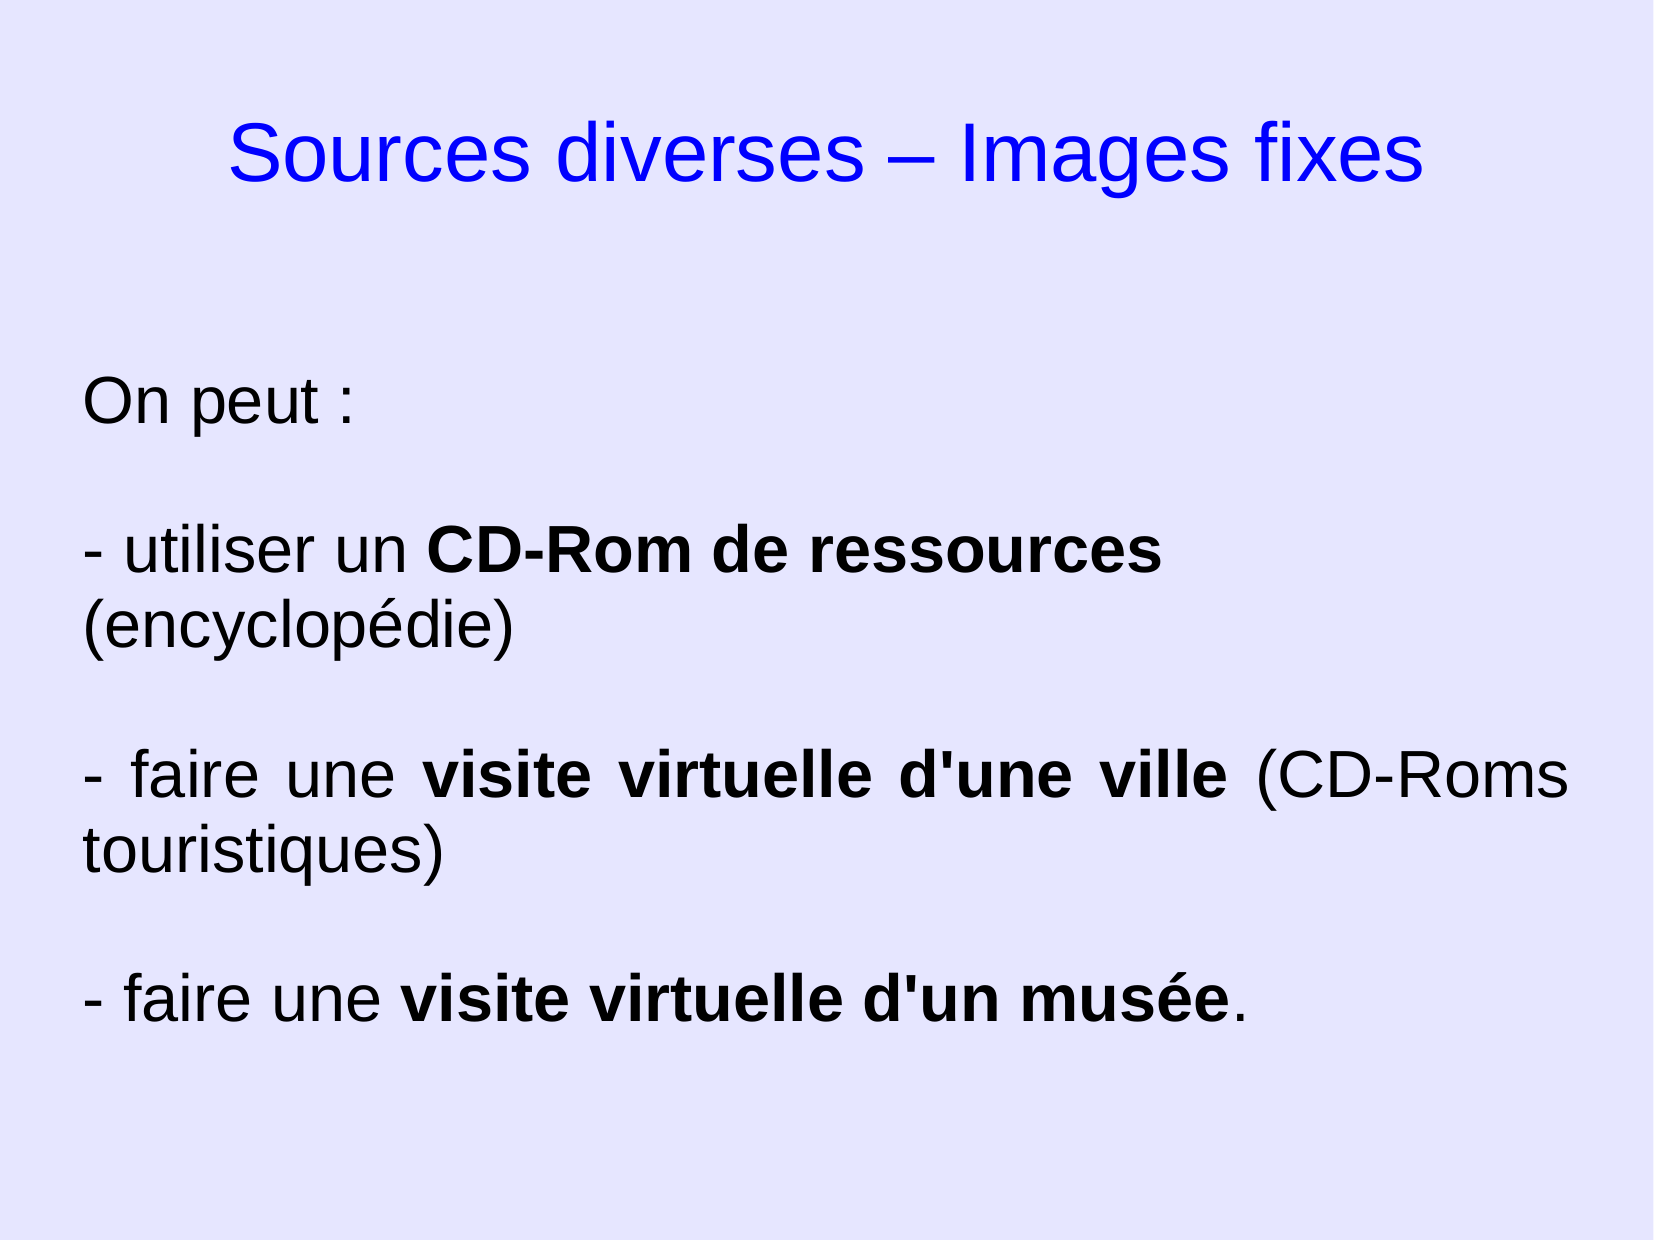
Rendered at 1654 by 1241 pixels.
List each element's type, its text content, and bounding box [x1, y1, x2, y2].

subtitle On peut : - utiliser un CD-Rom de ressources (encyclopédie) - faire une visite virtuelle d'une ville (CD-Roms touristiques) - faire une visite virtuelle d'un musée. [82, 297, 1571, 1102]
title Sources diverses – Images fixes [82, 56, 1571, 250]
